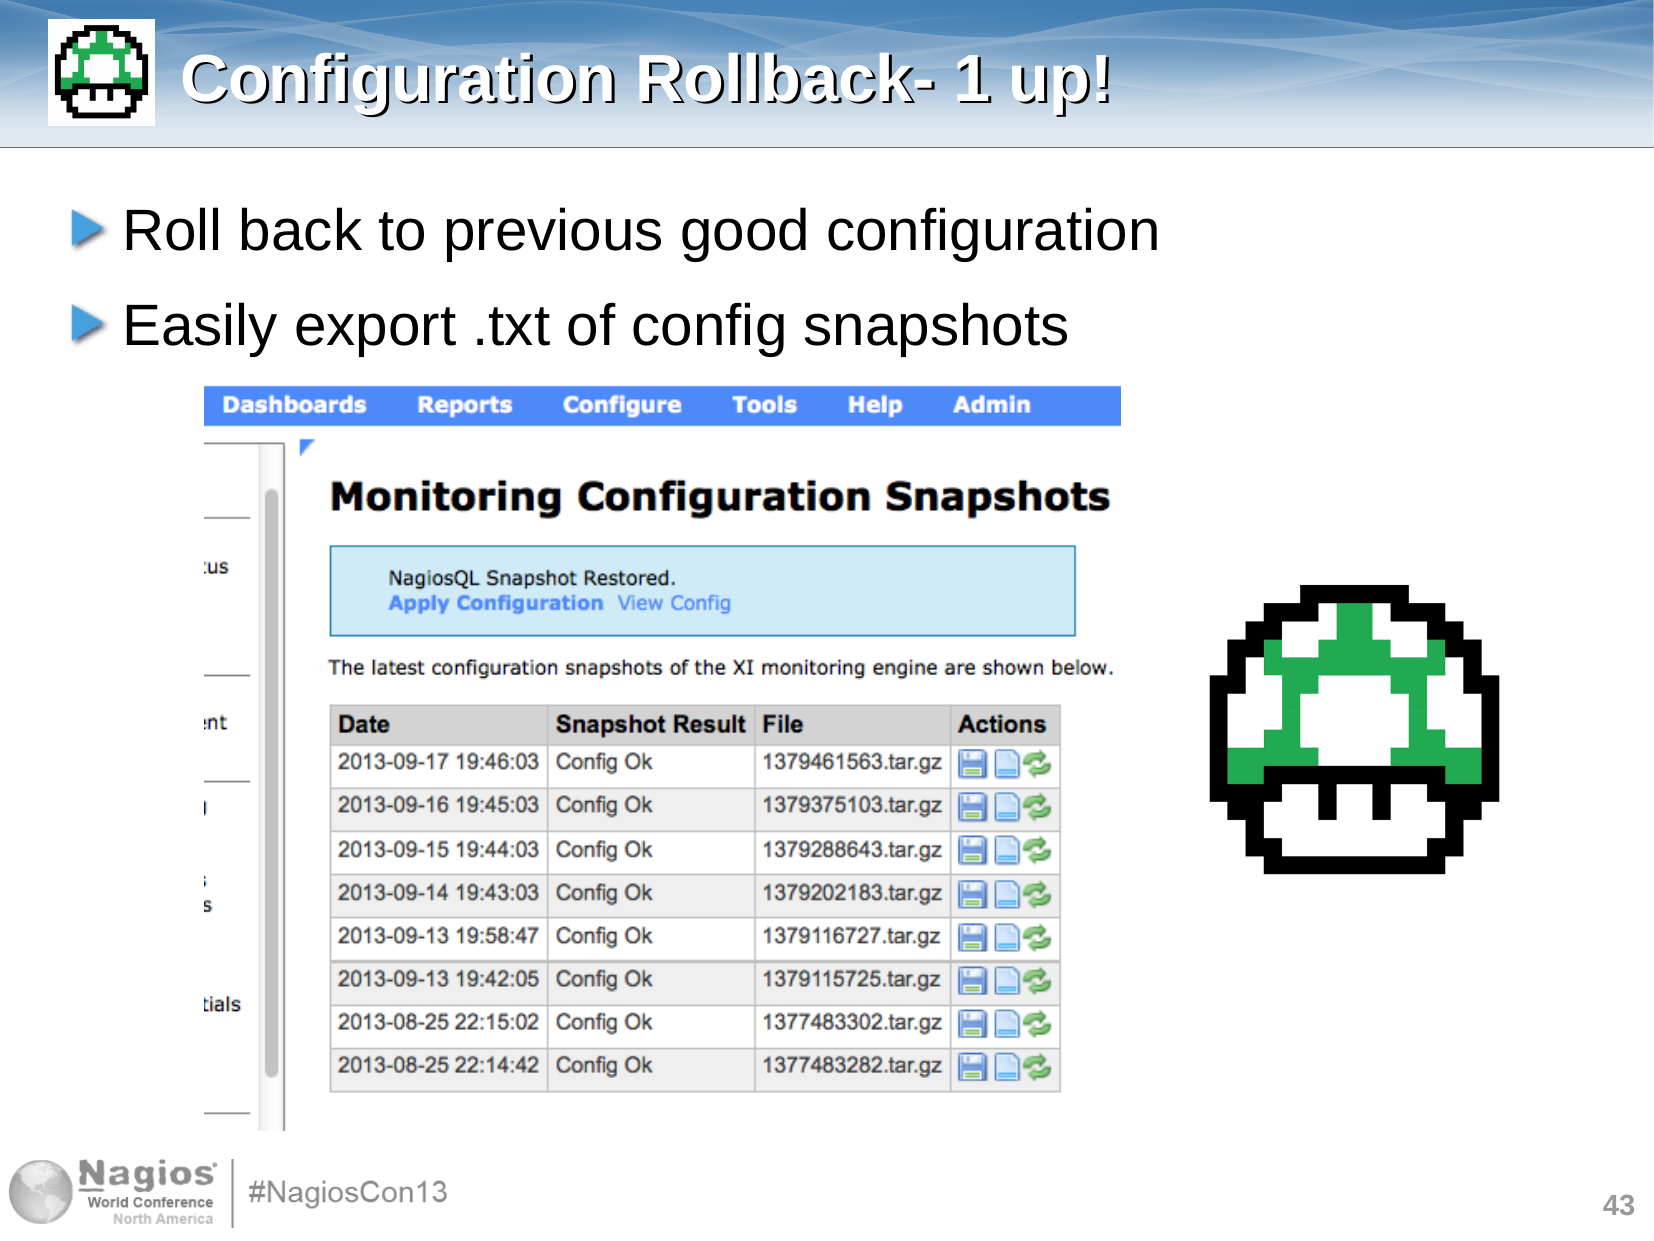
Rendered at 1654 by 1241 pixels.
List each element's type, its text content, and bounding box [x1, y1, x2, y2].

picture [1188, 566, 1521, 898]
picture [0, 0, 1654, 147]
title Configuration Rollback- 1 up! [31, 29, 1238, 127]
list Roll back to previous good configuration Easily export .txt of config snapshots [51, 198, 1540, 429]
picture [204, 429, 1121, 1131]
picture [9, 1159, 453, 1228]
